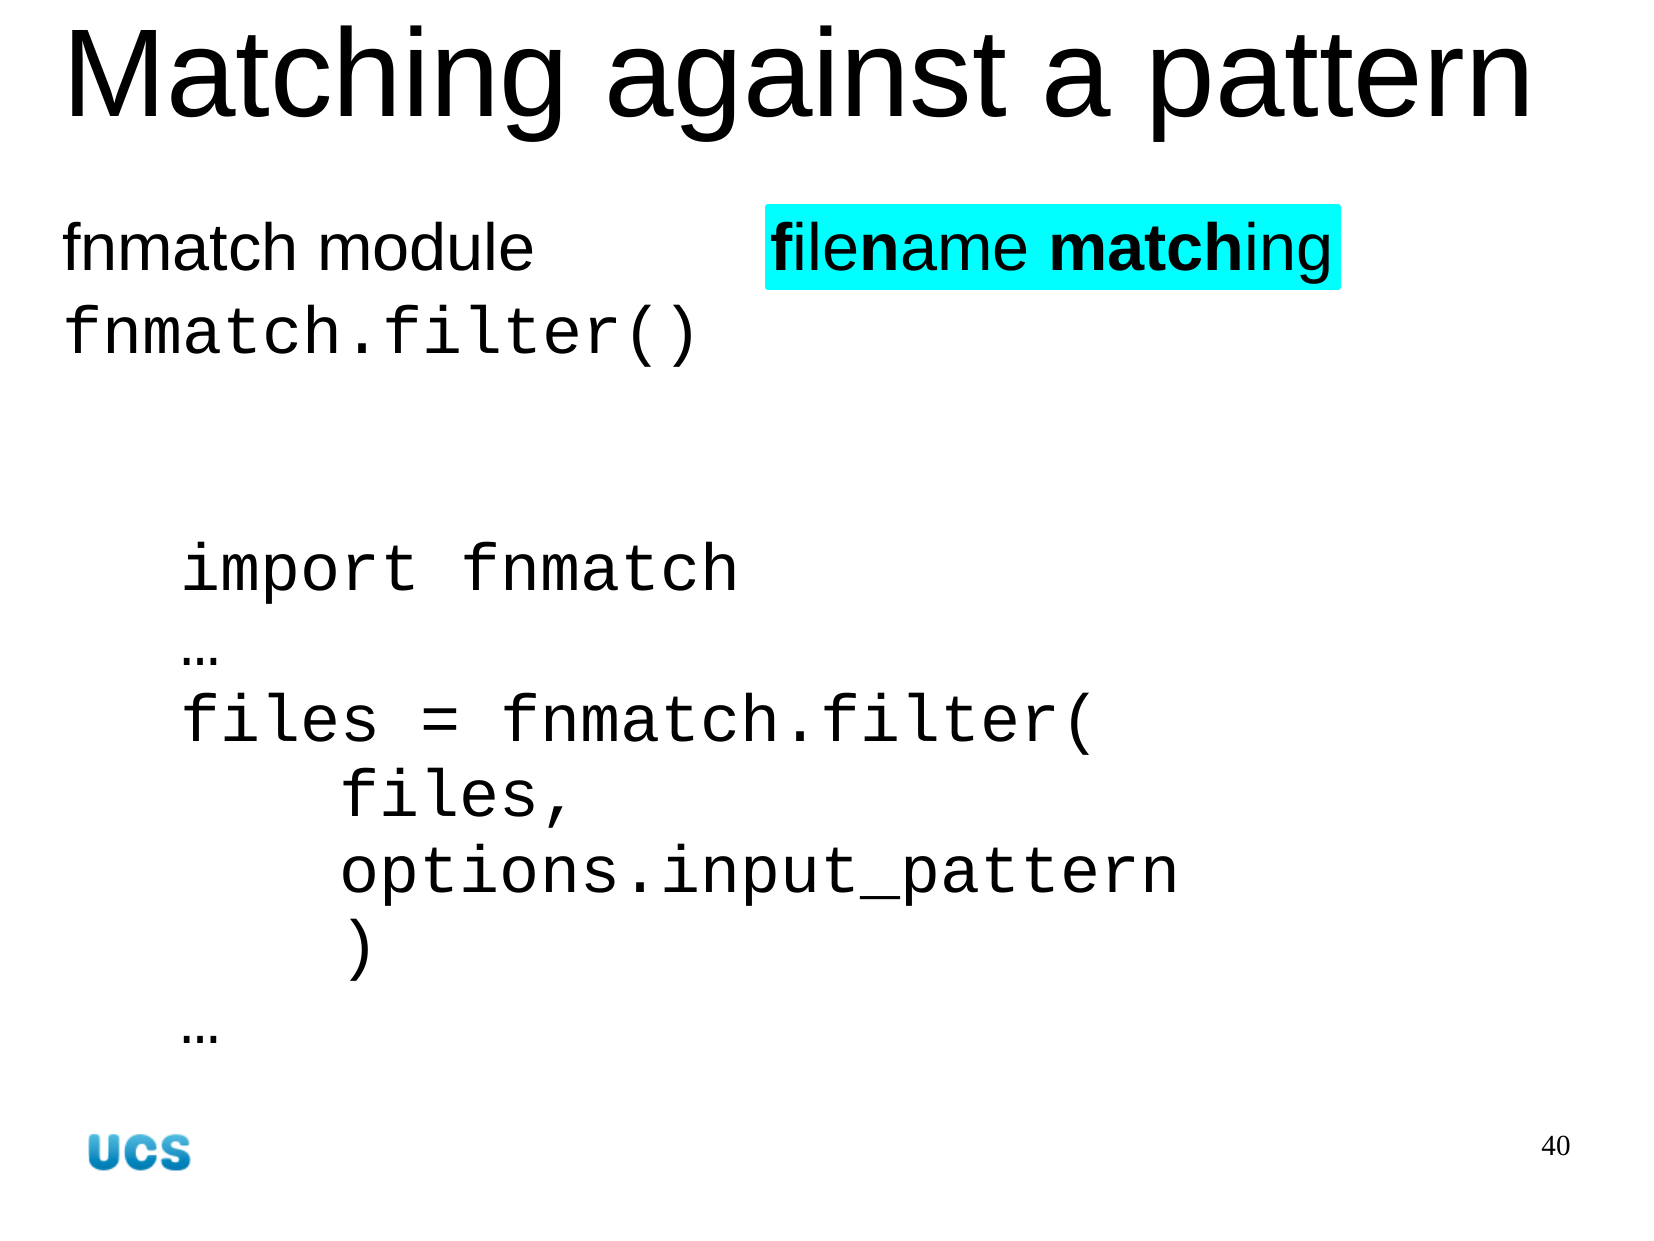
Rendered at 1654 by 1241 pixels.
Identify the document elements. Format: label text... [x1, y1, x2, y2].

text_box Matching against a pattern [59, 0, 1539, 146]
text_box filename matching [767, 206, 1339, 288]
text_box fnmatch.filter() [59, 295, 706, 377]
text_box import fnmatch … files = fnmatch.filter( files, options.input_pattern ) … [177, 531, 1211, 1067]
text_box fnmatch module [59, 206, 541, 288]
picture [88, 1133, 191, 1172]
